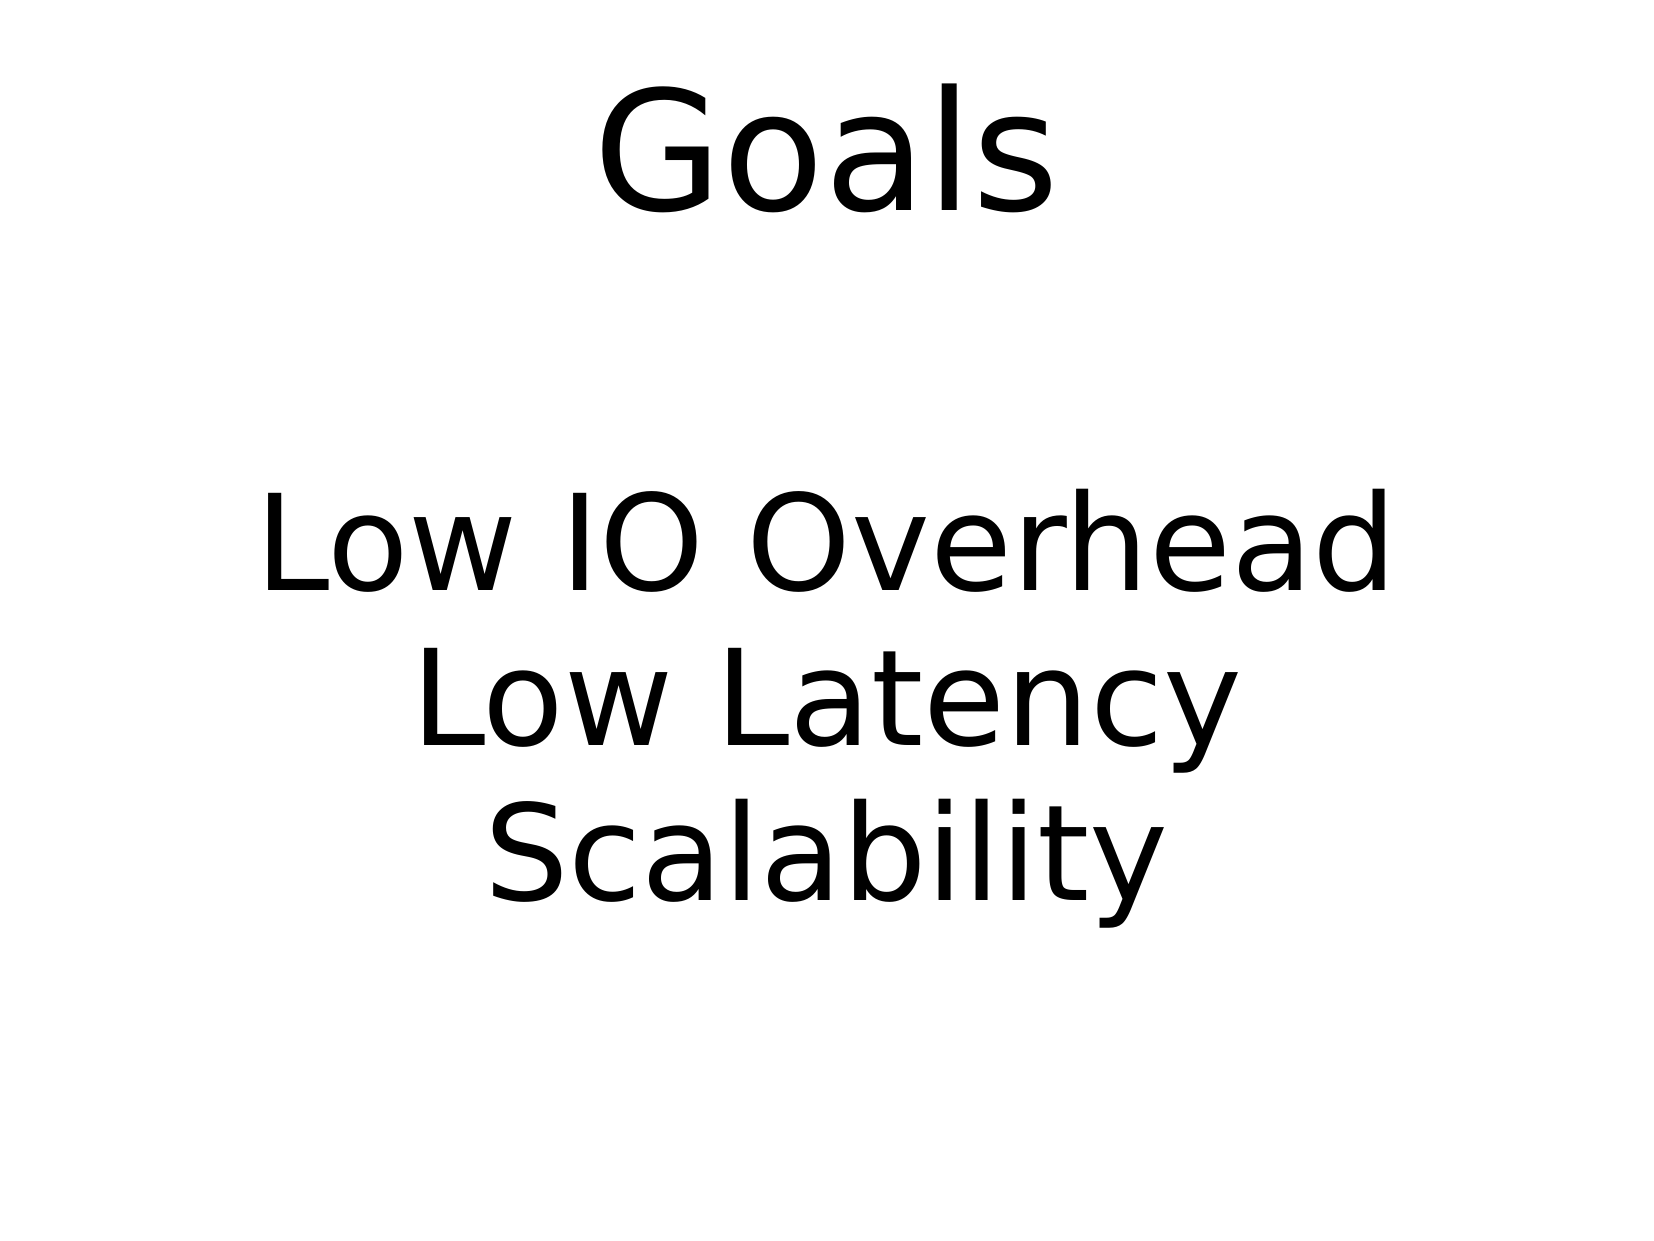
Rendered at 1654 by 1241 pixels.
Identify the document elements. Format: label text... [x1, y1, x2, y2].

subtitle Low IO Overhead Low Latency Scalability [82, 290, 1571, 1109]
title Goals [82, 49, 1571, 257]
